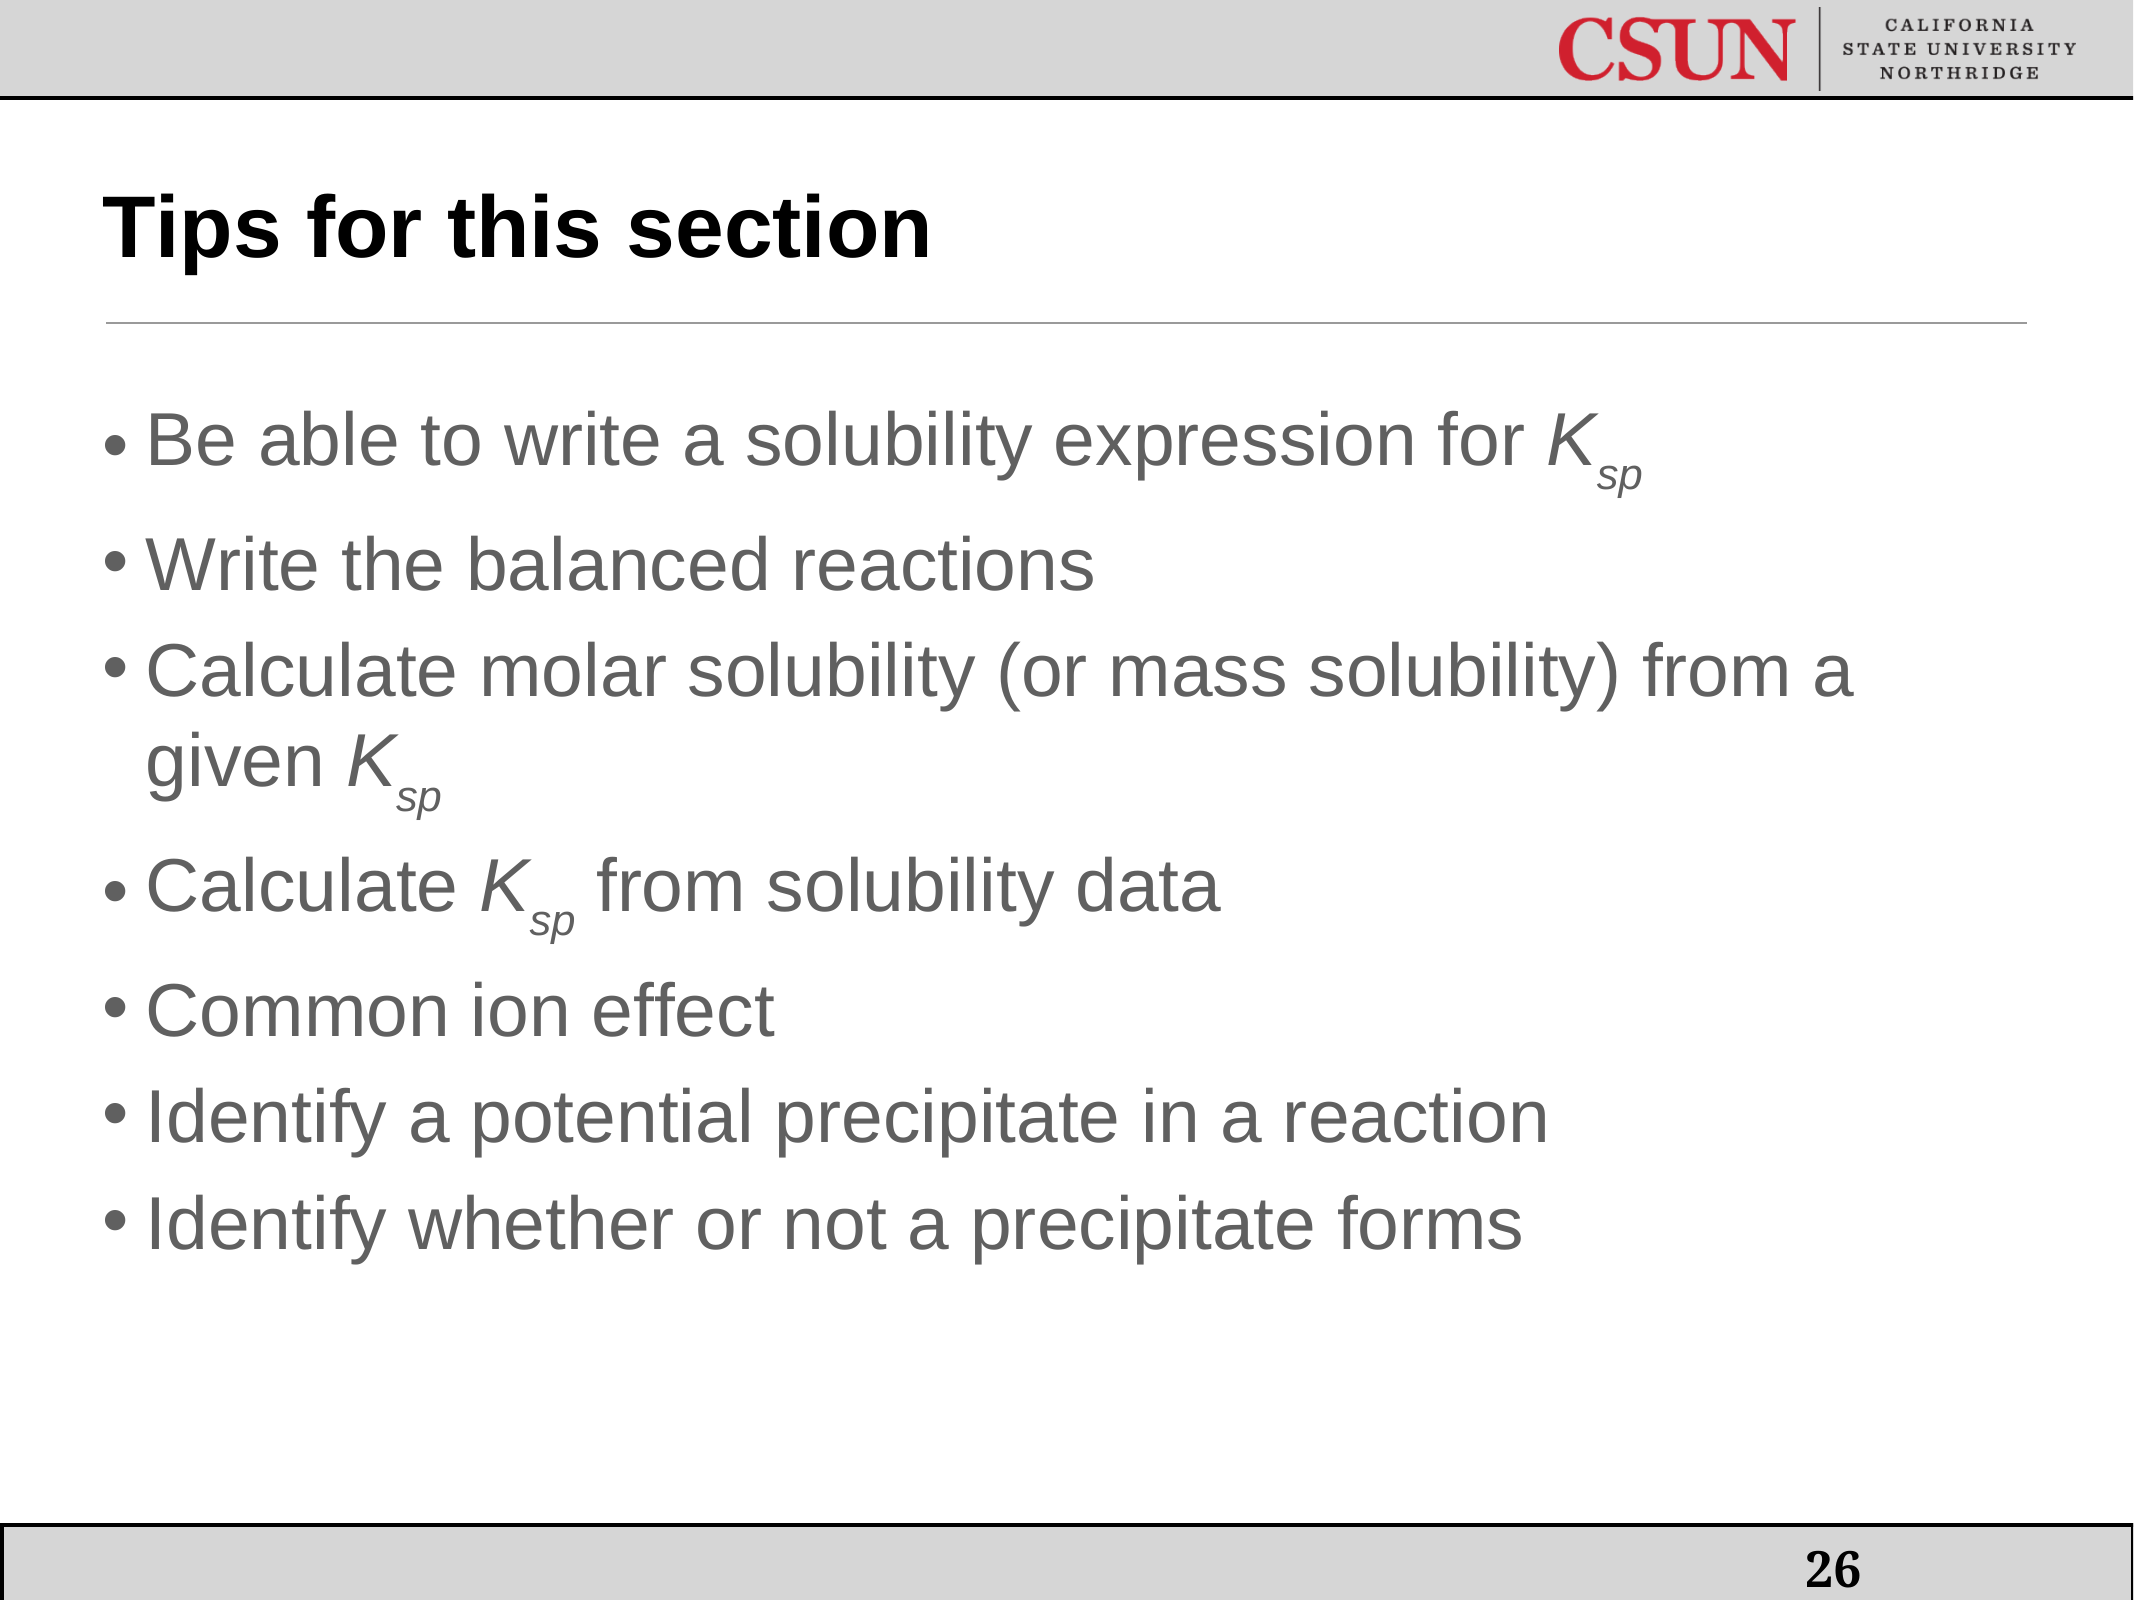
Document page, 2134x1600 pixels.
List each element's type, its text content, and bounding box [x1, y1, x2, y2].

picture [1559, 7, 2076, 91]
list Be able to write a solubility expression for Ksp Write the balanced reactions Calculate molar solubility (or mass solubility) from a given Ksp Calculate Ksp from solubility data Common ion effect Identify a potential precipitate in a reaction Identify whether or not a precipitate forms [93, 382, 2040, 1460]
title Tips for this section [93, 104, 2040, 284]
